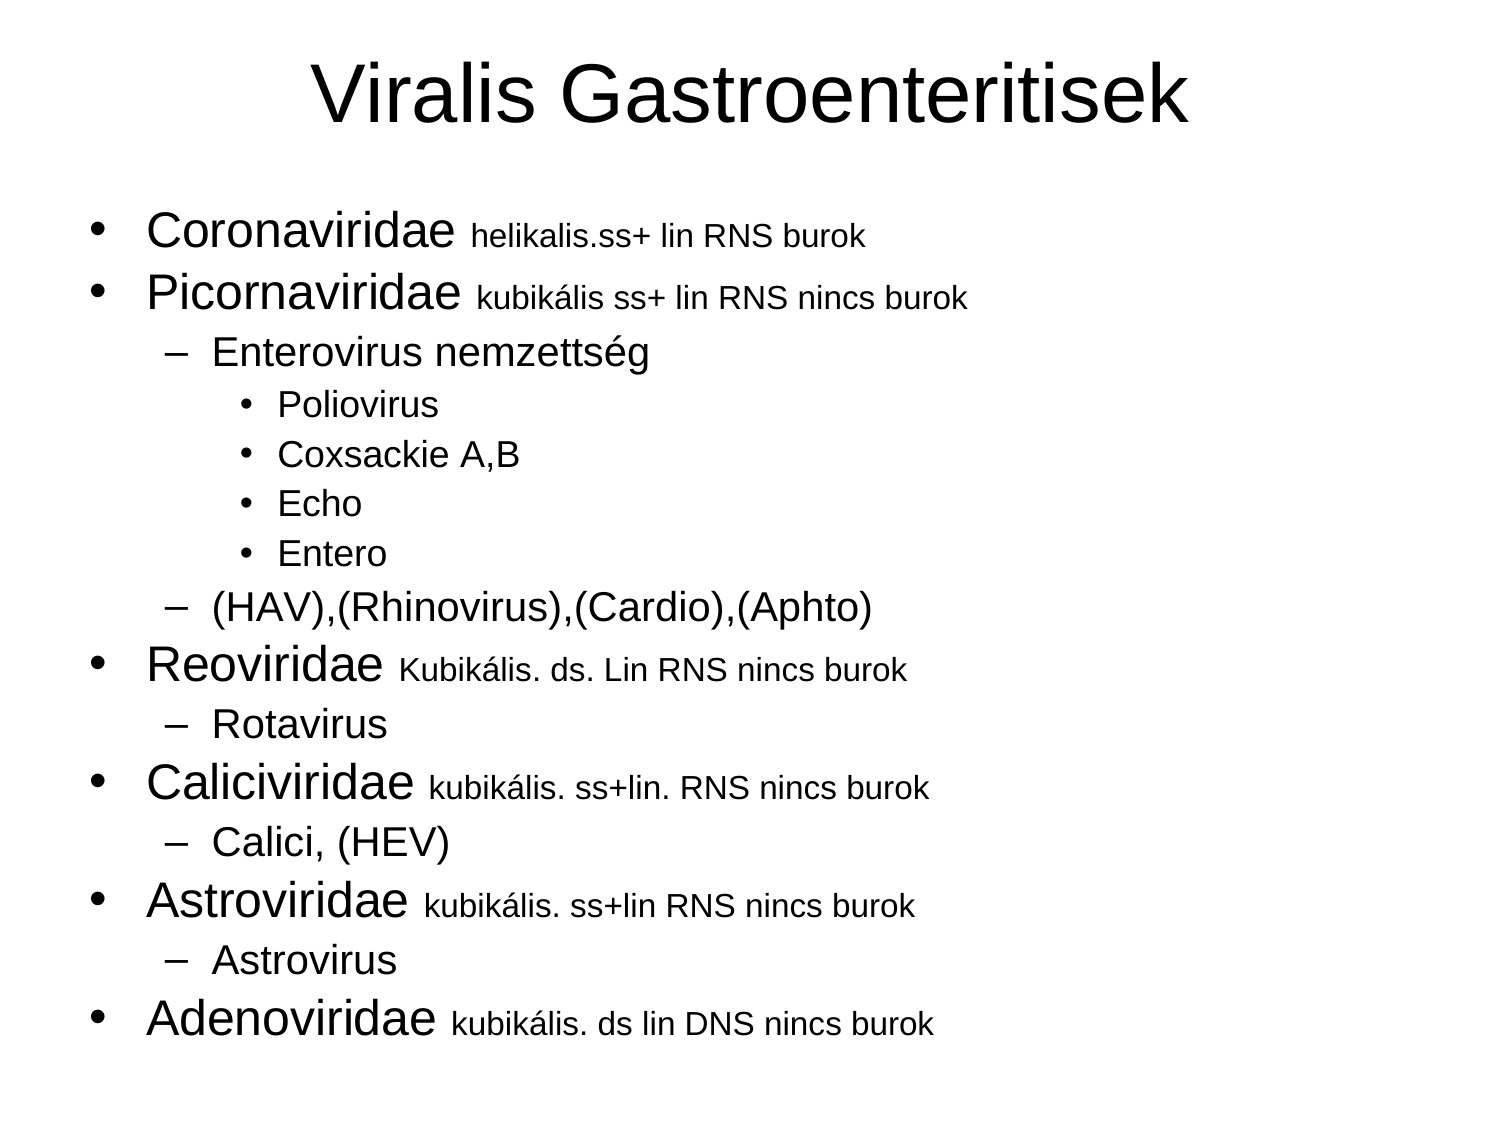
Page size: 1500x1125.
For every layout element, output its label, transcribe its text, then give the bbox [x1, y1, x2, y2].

list Coronaviridae helikalis.ss+ lin RNS burok Picornaviridae kubikális ss+ lin RNS nincs burok Enterovirus nemzettség Poliovirus Coxsackie A,B Echo Entero (HAV),(Rhinovirus),(Cardio),(Aphto) Reoviridae Kubikális. ds. Lin RNS nincs burok Rotavirus Caliciviridae kubikális. ss+lin. RNS nincs burok Calici, (HEV) Astroviridae kubikális. ss+lin RNS nincs burok Astrovirus Adenoviridae kubikális. ds lin DNS nincs burok [75, 196, 1426, 1071]
title Viralis Gastroenteritisek [75, 31, 1426, 196]
